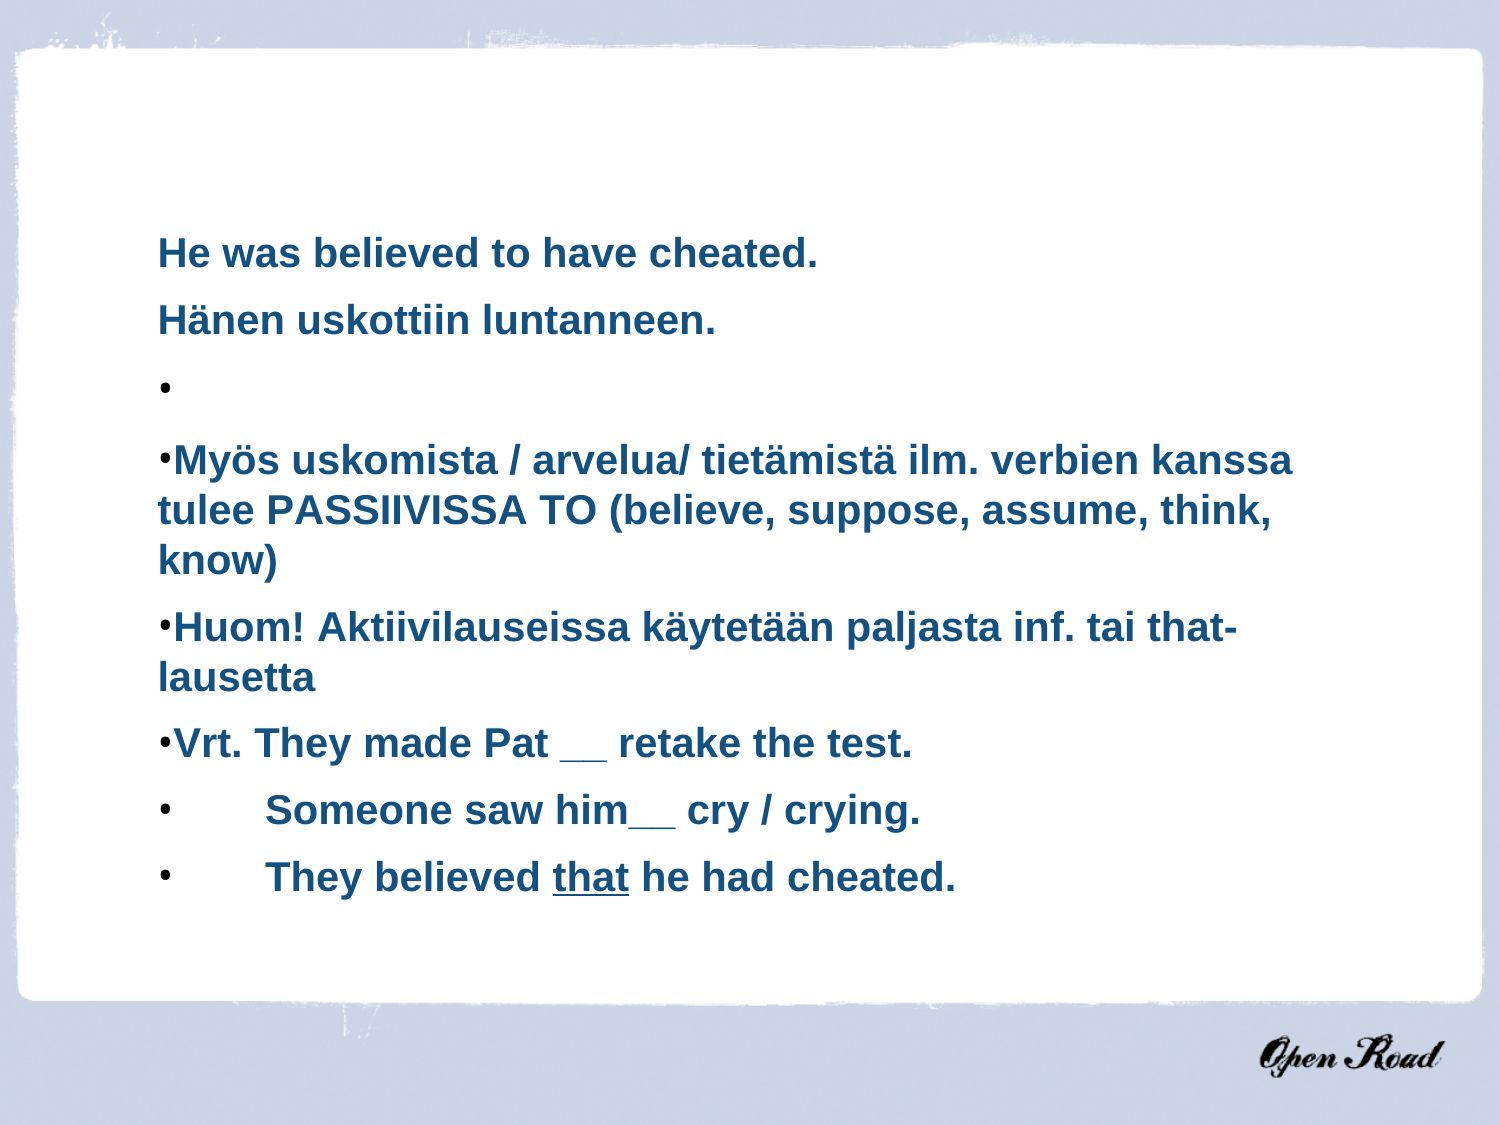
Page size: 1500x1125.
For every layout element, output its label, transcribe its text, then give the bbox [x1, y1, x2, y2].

text_box He was believed to have cheated. Hänen uskottiin luntanneen. Myös uskomista / arvelua/ tietämistä ilm. verbien kanssa tulee PASSIIVISSA TO (believe, suppose, assume, think, know) Huom! Aktiivilauseissa käytetään paljasta inf. tai that-lausetta Vrt. They made Pat __ retake the test. Someone saw him__ cry / crying. They believed that he had cheated. [143, 218, 1387, 907]
